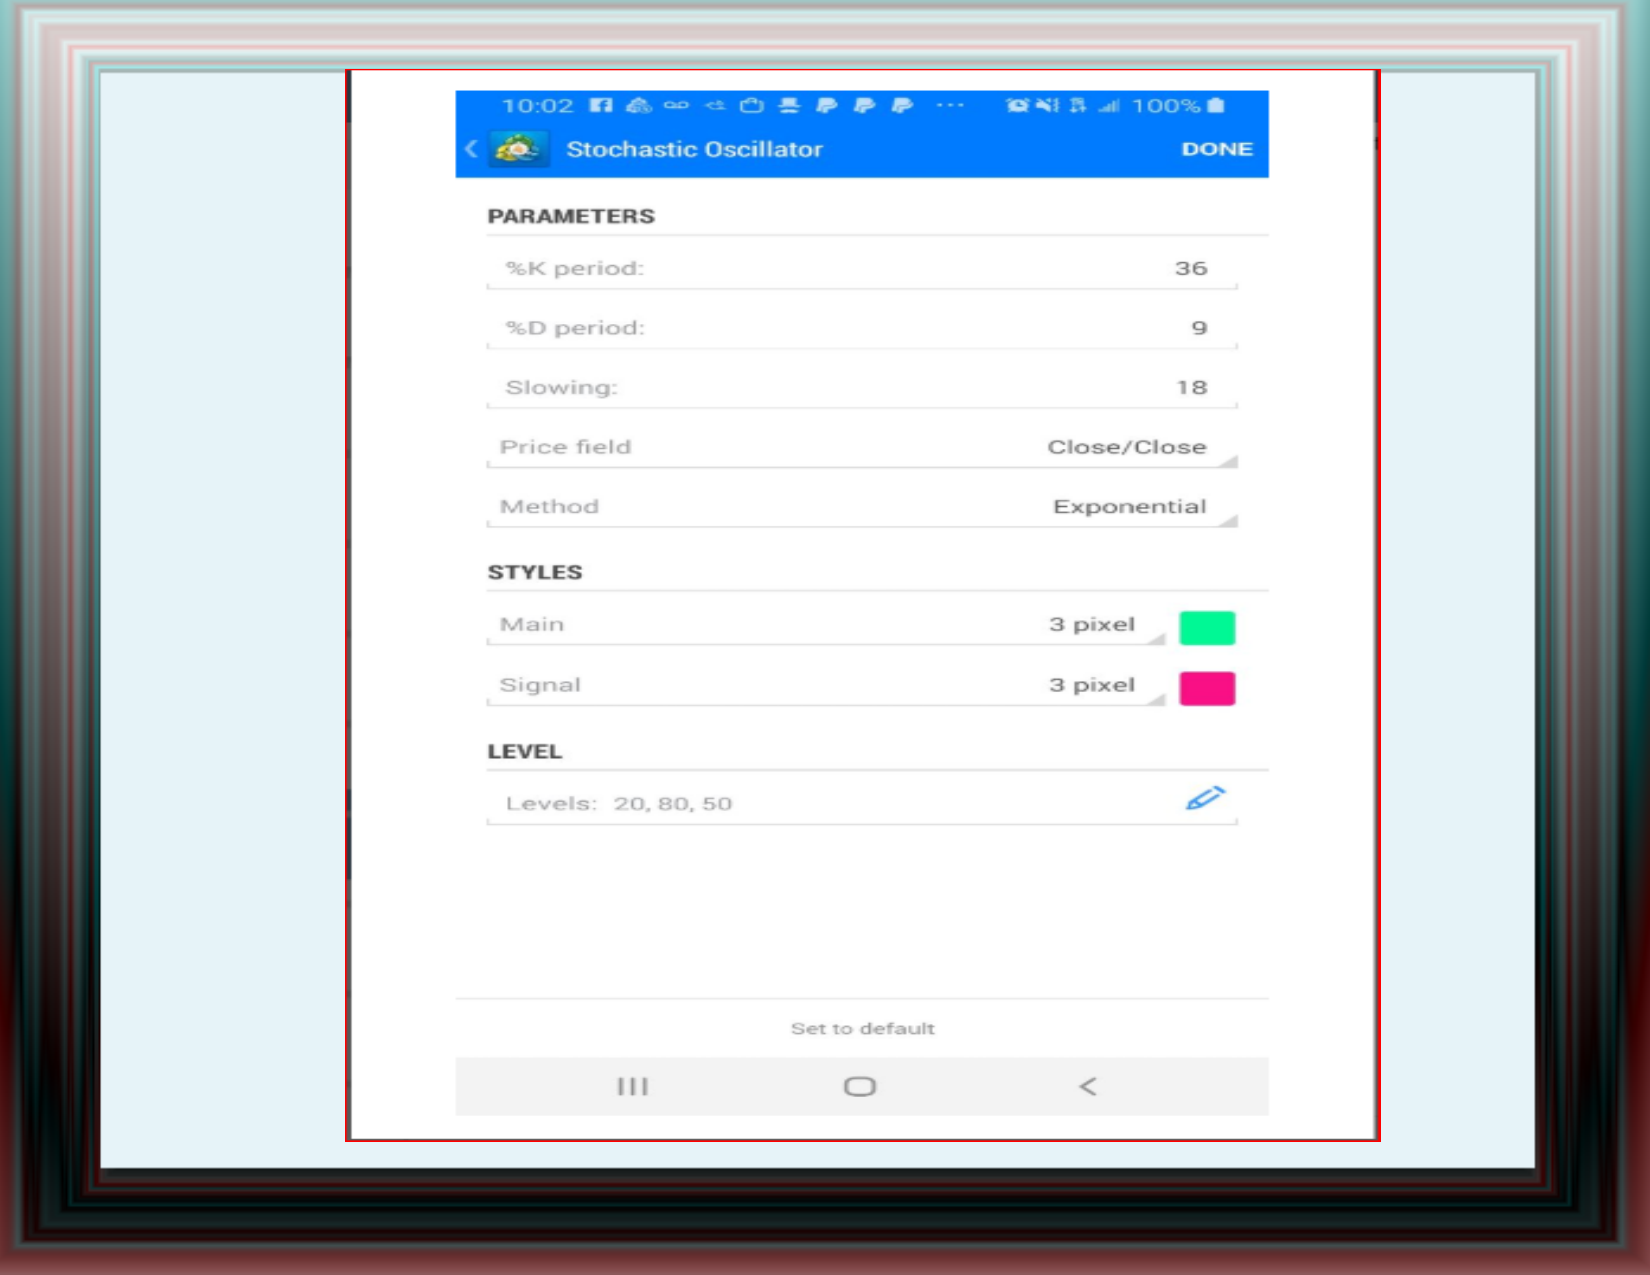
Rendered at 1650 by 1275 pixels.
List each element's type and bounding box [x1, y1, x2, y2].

picture [345, 69, 1381, 1142]
